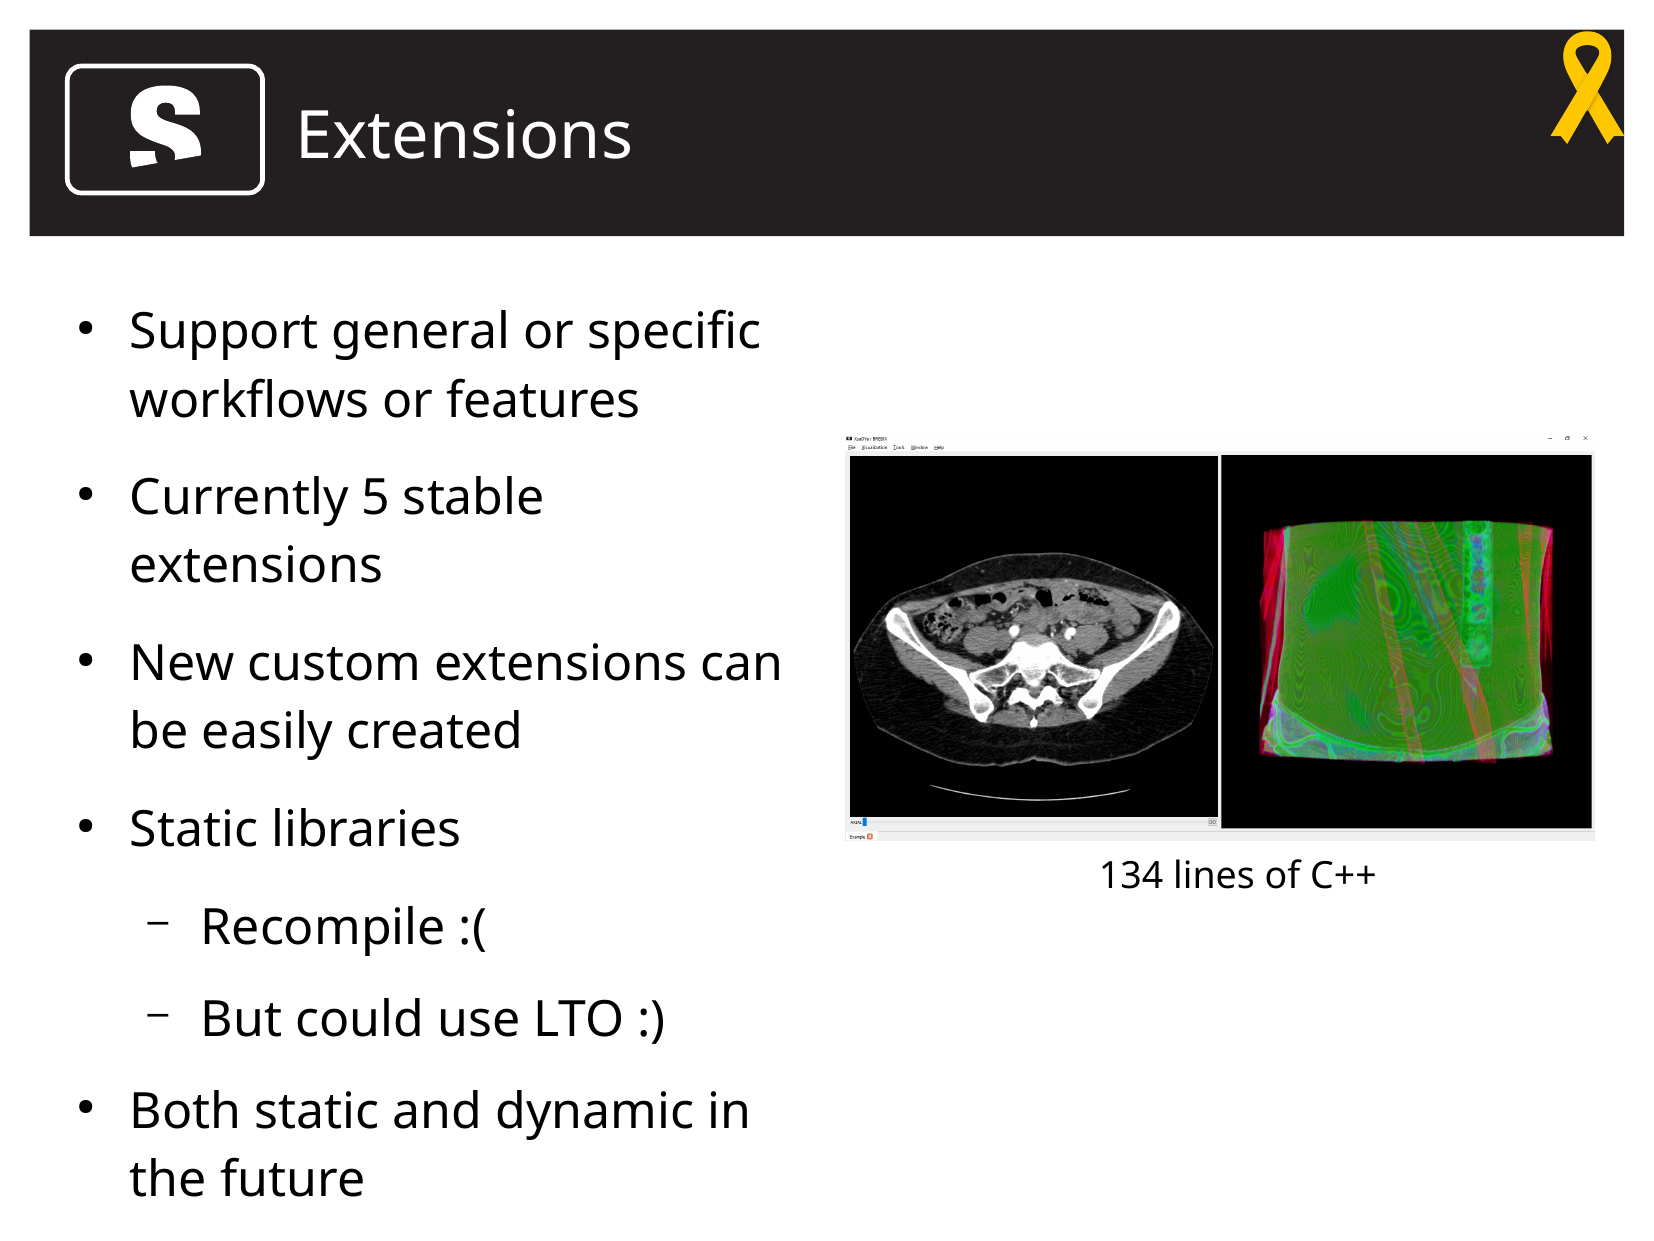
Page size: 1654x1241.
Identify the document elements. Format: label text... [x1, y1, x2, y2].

picture [1547, 29, 1625, 148]
title Extensions [295, 29, 1524, 237]
list Support general or specific workflows or features Currently 5 stable extensions New custom extensions can be easily created Static libraries Recompile :( But could use LTO :) Both static and dynamic in the future [59, 295, 809, 1091]
picture [845, 434, 1595, 841]
text_box 134 lines of C++ [1084, 841, 1357, 904]
